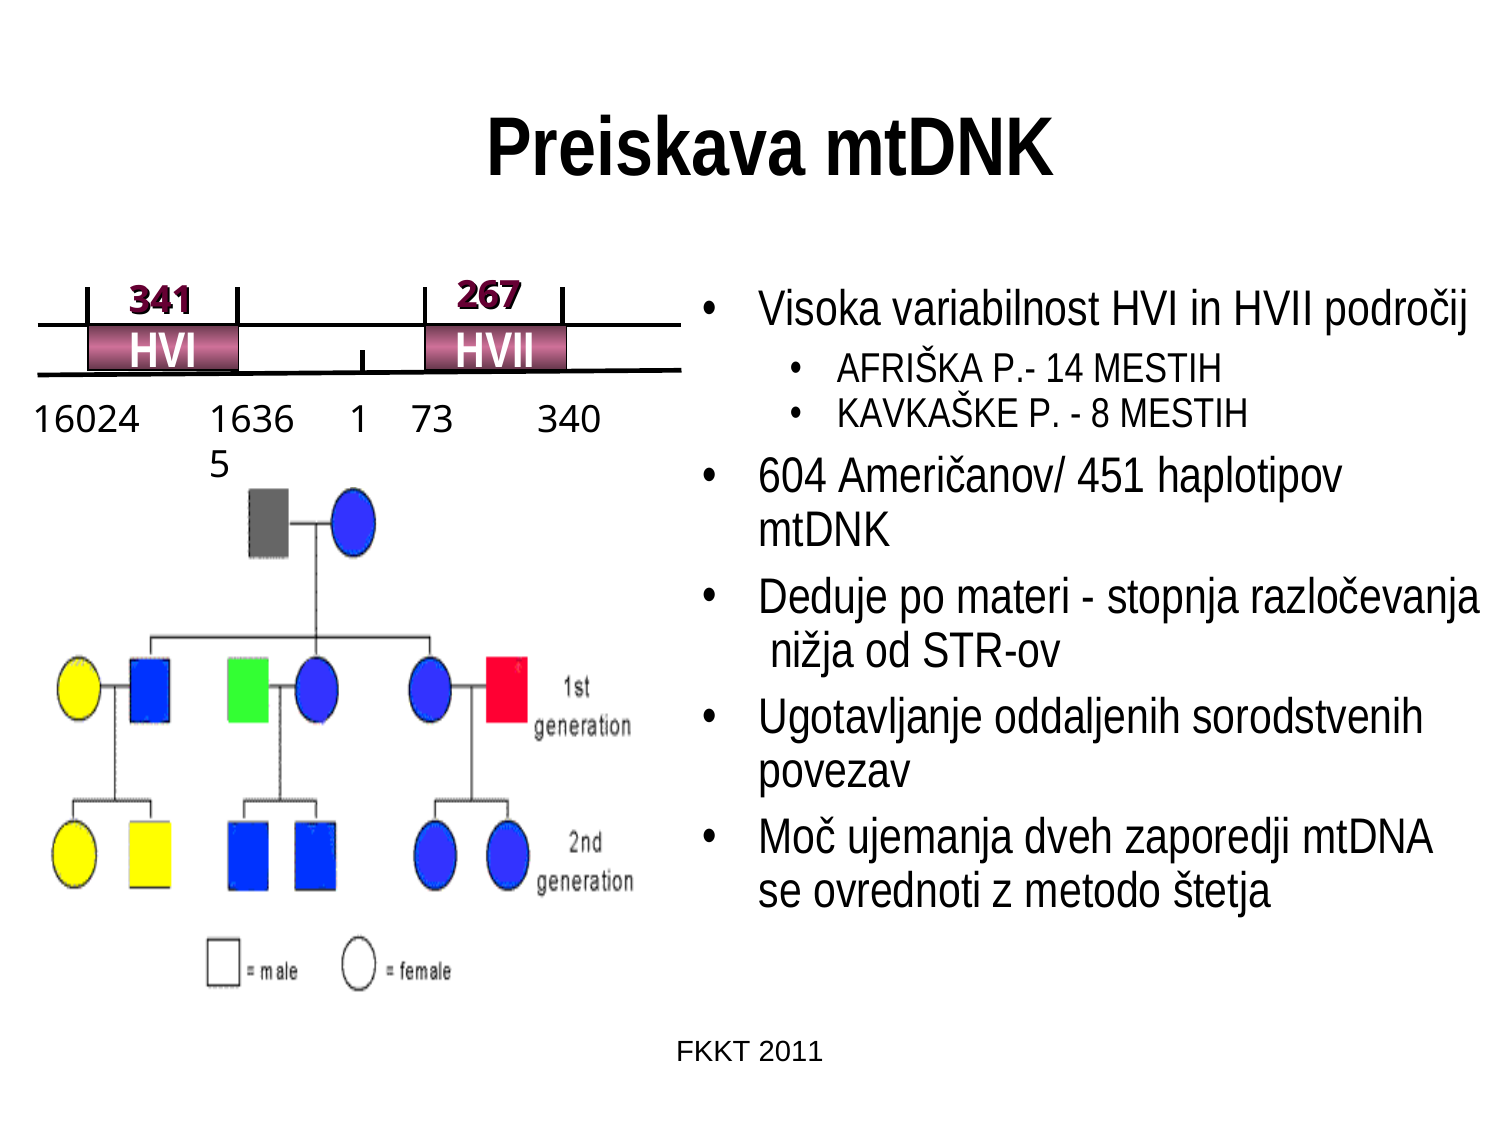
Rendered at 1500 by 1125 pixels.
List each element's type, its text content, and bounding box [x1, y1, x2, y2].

text_box 16024 [17, 387, 155, 448]
text_box 341 [113, 267, 209, 329]
text_box HVII [424, 324, 567, 371]
text_box 1 [334, 387, 386, 448]
text_box FKKT 2011 [512, 1024, 988, 1103]
text_box 16365 [194, 387, 320, 493]
list Visoka variabilnost HVI in HVII področij AFRIŠKA P.- 14 MESTIH KAVKAŠKE P. - 8 MESTIH 604 Američanov/ 451 haplotipov mtDNK Deduje po materi - stopnja razločevanja nižja od STR-ov Ugotavljanje oddaljenih sorodstvenih povezav Moč ujemanja dveh zaporedji mtDNA se ovrednoti z metodo štetja [687, 275, 1500, 1040]
text_box 73 [396, 387, 469, 448]
text_box HVI [87, 324, 239, 371]
text_box 267 [441, 262, 536, 323]
title Preiskava mtDNK [75, 45, 1426, 233]
text_box [37, 487, 638, 1003]
text_box 340 [522, 387, 617, 448]
